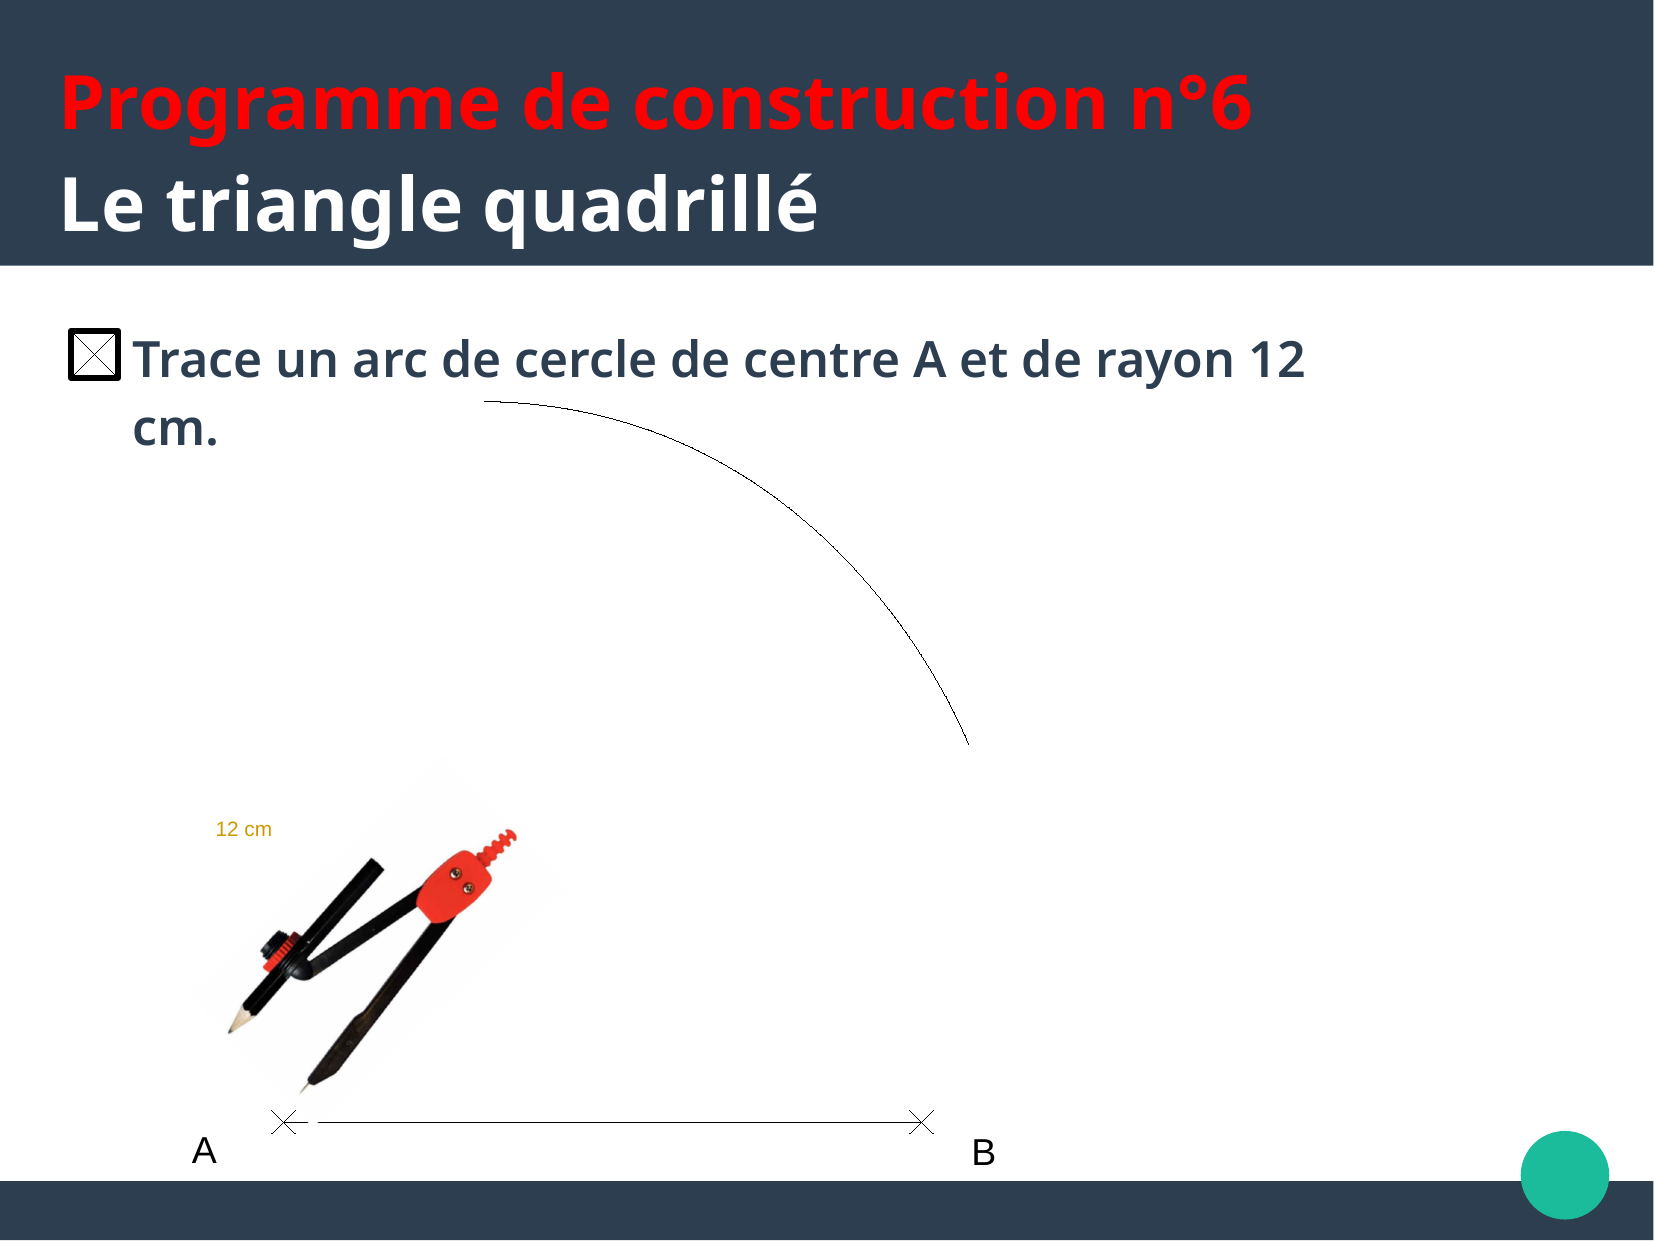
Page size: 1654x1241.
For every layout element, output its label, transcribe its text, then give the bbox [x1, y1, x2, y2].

picture [188, 755, 568, 1127]
text_box A [177, 1122, 249, 1179]
title Programme de construction n°6 Le triangle quadrillé [59, 49, 1595, 207]
text_box B [956, 1124, 1028, 1182]
text_box Trace un arc de cercle de centre A et de rayon 12 cm. [61, 323, 1382, 402]
text_box 12 cm [200, 810, 319, 910]
list [59, 324, 1595, 1152]
